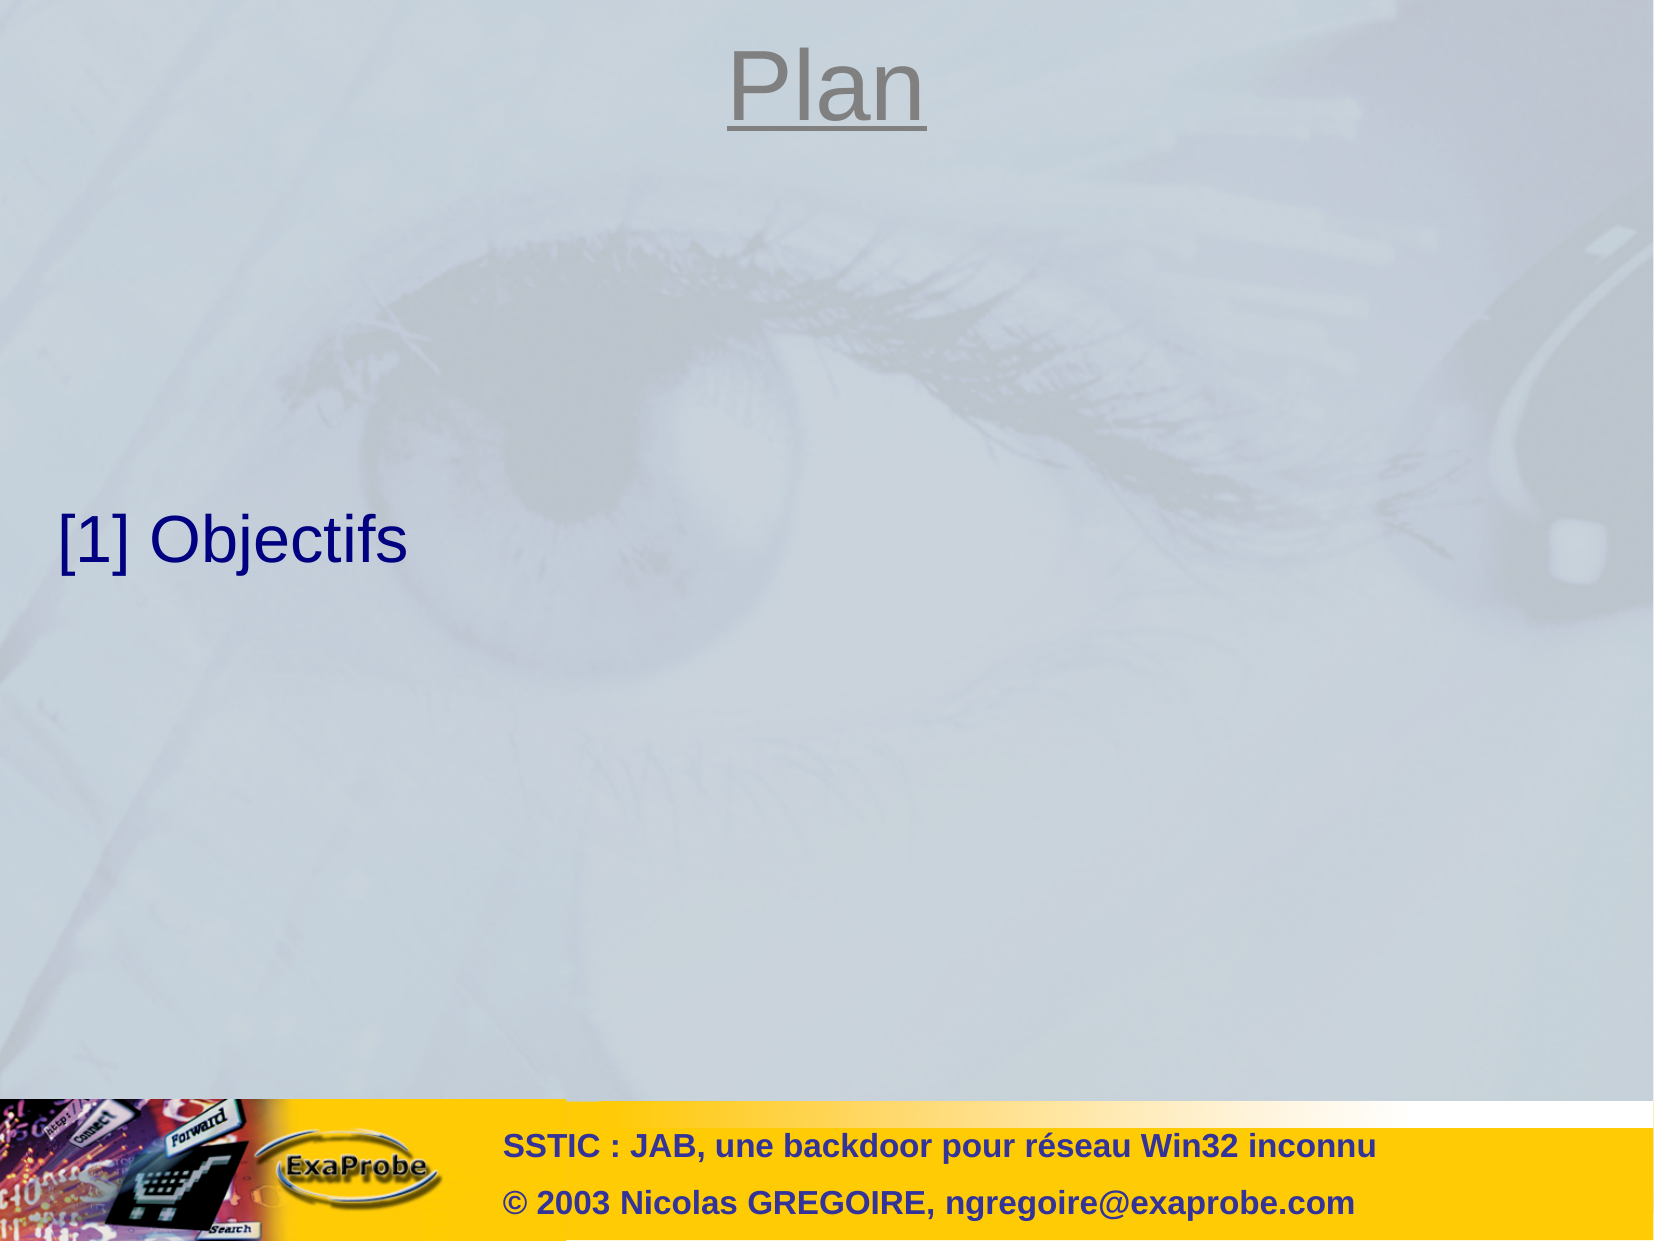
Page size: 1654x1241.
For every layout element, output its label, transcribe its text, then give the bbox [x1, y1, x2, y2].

title Plan [0, 0, 1654, 167]
subtitle [1] Objectifs [39, 222, 1623, 1041]
